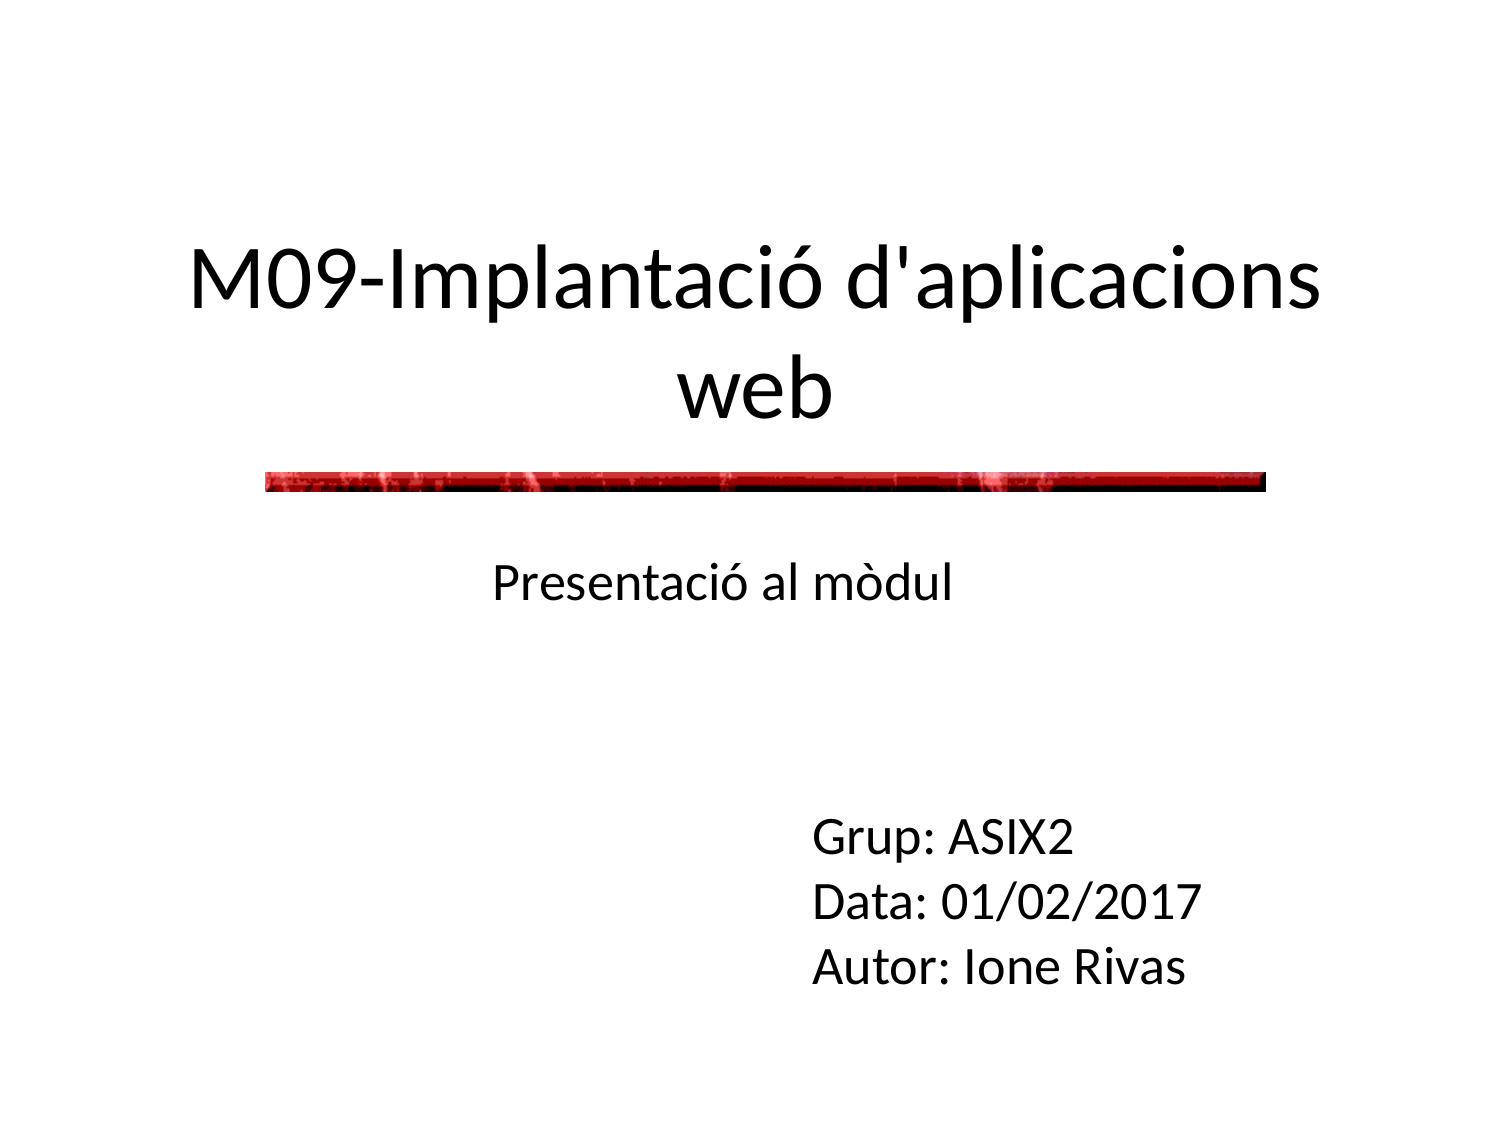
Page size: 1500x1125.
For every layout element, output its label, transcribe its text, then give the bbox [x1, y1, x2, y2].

text_box Presentació al mòdul [472, 531, 975, 633]
text_box Grup: ASIX2 Data: 01/02/2017 Autor: Ione Rivas [797, 785, 1300, 1004]
title M09-Implantació d'aplicacions web [118, 201, 1394, 443]
picture [265, 472, 1266, 492]
